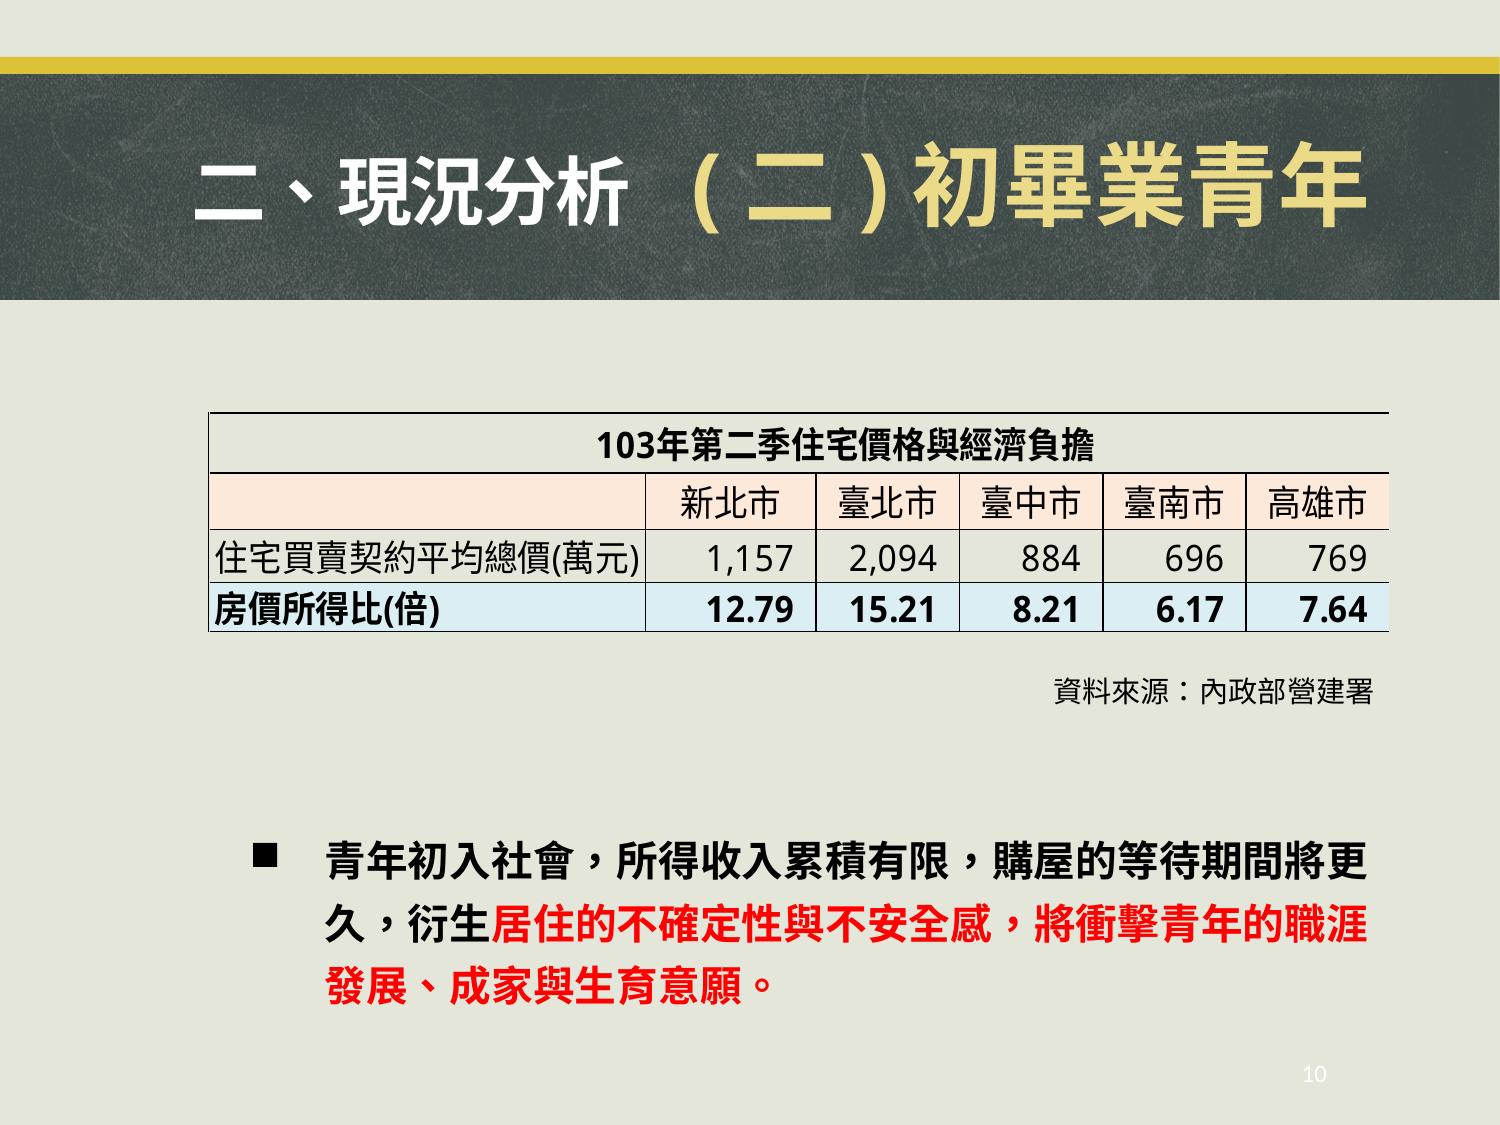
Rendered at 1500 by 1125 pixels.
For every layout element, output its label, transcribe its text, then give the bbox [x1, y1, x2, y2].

picture [207, 411, 1393, 635]
title 二、現況分析 (二)初畢業青年 [0, 76, 1500, 300]
text_box 資料來源：內政部營建署 [802, 665, 1394, 716]
slide_number <編號> [1099, 1042, 1343, 1103]
list 青年初入社會，所得收入累積有限，購屋的等待期間將更久，衍生居住的不確定性與不安全感，將衝擊青年的職涯發展、成家與生育意願。 [234, 815, 1395, 1000]
